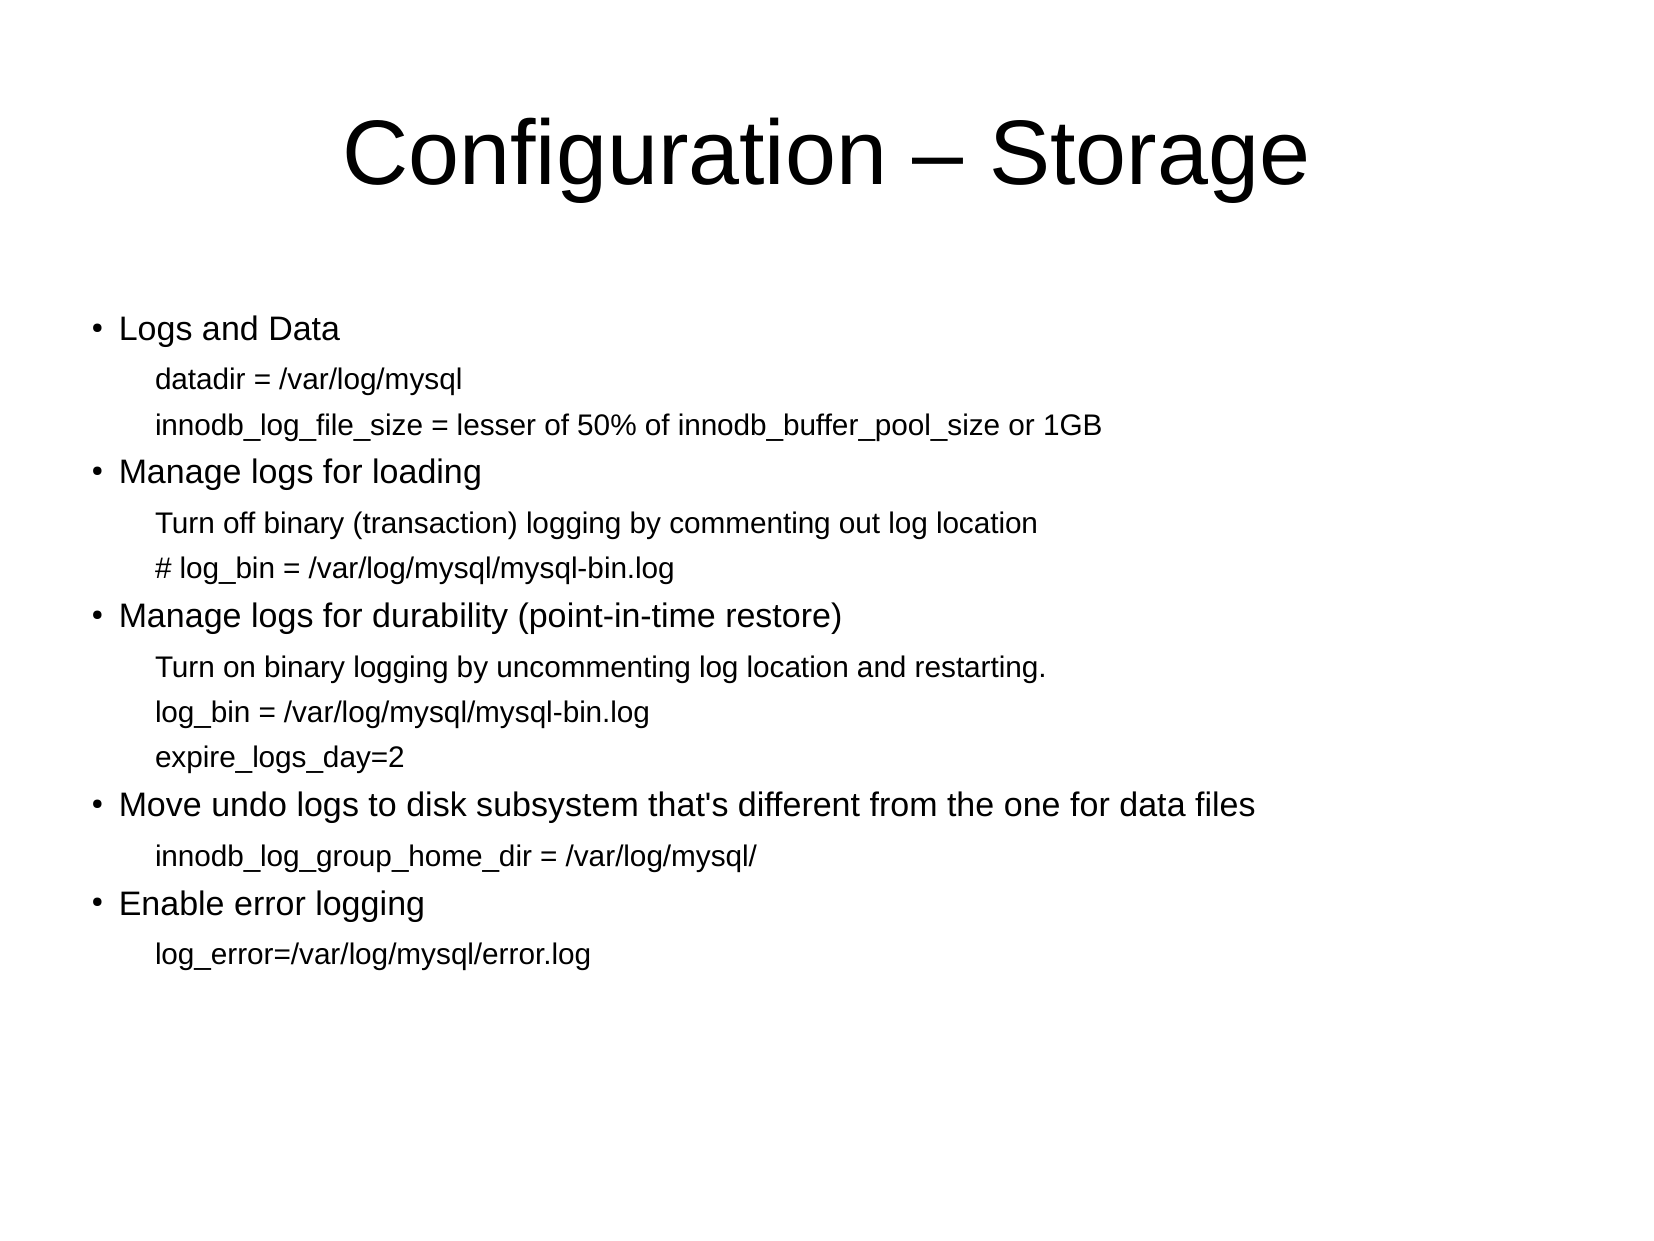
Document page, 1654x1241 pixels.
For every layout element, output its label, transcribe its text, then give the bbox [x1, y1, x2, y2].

title Configuration – Storage [82, 49, 1571, 256]
list Logs and Data datadir = /var/log/mysql innodb_log_file_size = lesser of 50% of innodb_buffer_pool_size or 1GB Manage logs for loading Turn off binary (transaction) logging by commenting out log location # log_bin = /var/log/mysql/mysql-bin.log Manage logs for durability (point-in-time restore) Turn on binary logging by uncommenting log location and restarting. log_bin = /var/log/mysql/mysql-bin.log expire_logs_day=2 Move undo logs to disk subsystem that's different from the one for data files innodb_log_group_home_dir = /var/log/mysql/ Enable error logging log_error=/var/log/mysql/error.log [82, 256, 1571, 976]
